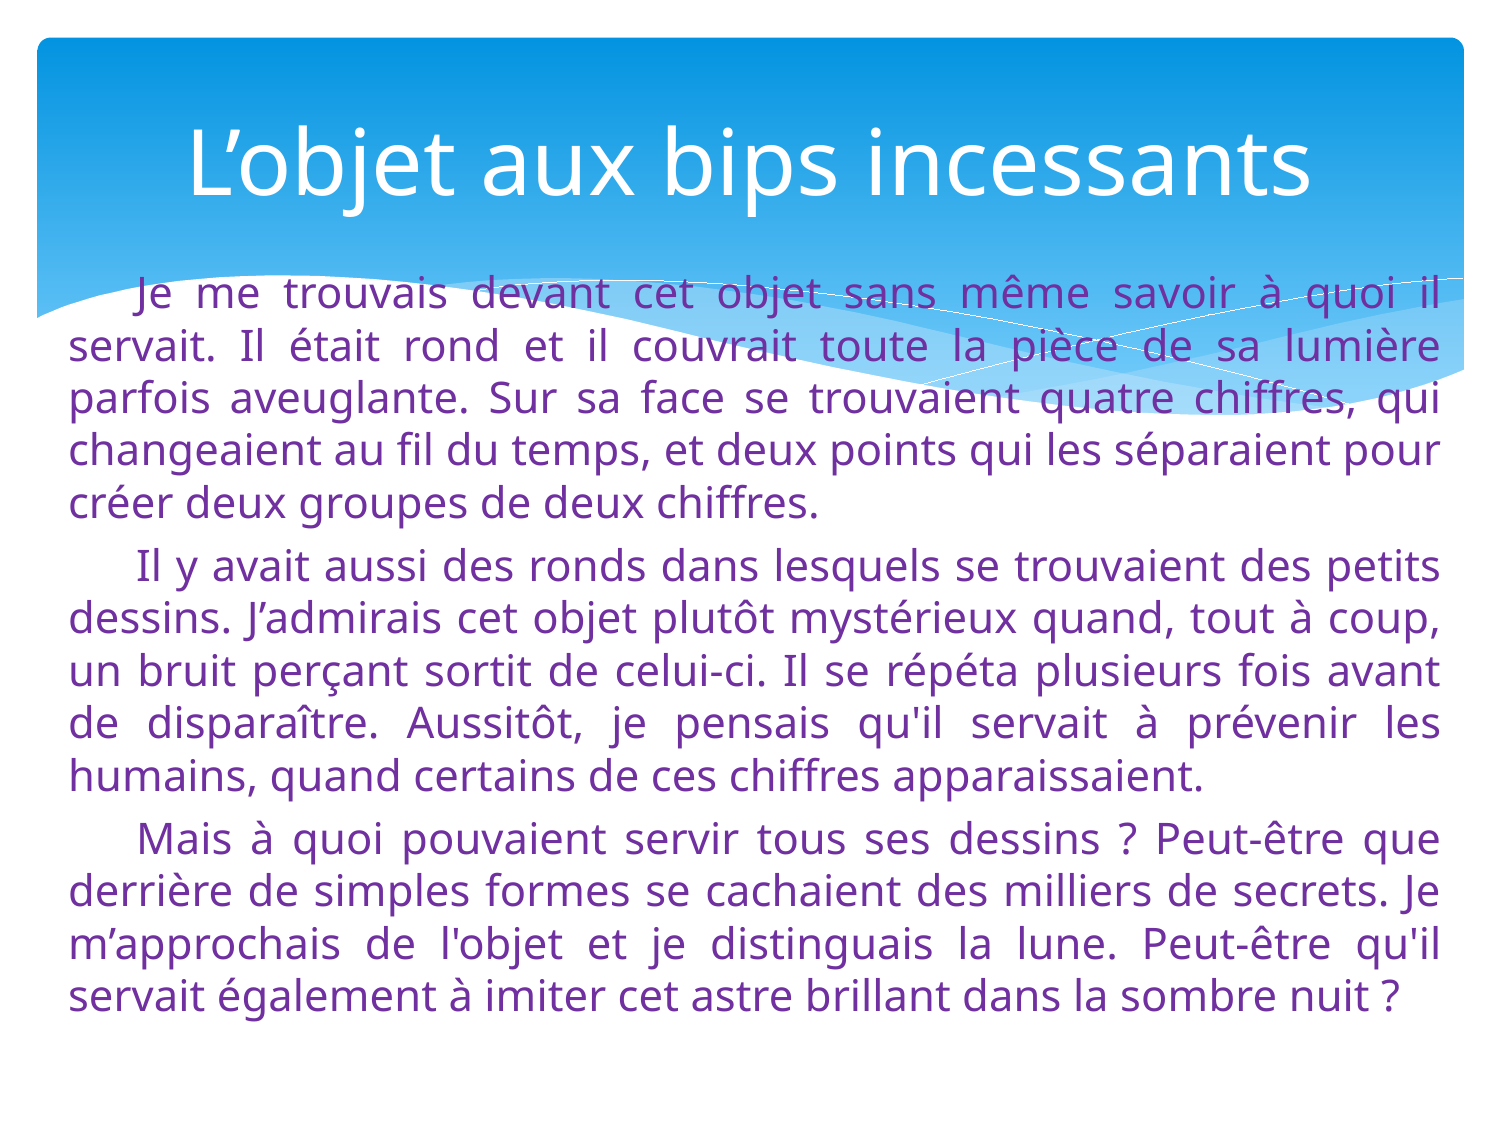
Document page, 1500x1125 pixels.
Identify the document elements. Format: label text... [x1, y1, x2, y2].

title L’objet aux bips incessants [75, 55, 1426, 262]
list Je me trouvais devant cet objet sans même savoir à quoi il servait. Il était rond et il couvrait toute la pièce de sa lumière parfois aveuglante. Sur sa face se trouvaient quatre chiffres, qui changeaient au fil du temps, et deux points qui les séparaient pour créer deux groupes de deux chiffres. Il y avait aussi des ronds dans lesquels se trouvaient des petits dessins. J’admirais cet objet plutôt mystérieux quand, tout à coup, un bruit perçant sortit de celui-ci. Il se répéta plusieurs fois avant de disparaître. Aussitôt, je pensais qu'il servait à prévenir les humains, quand certains de ces chiffres apparaissaient. Mais à quoi pouvaient servir tous ses dessins ? Peut-être que derrière de simples formes se cachaient des milliers de secrets. Je m’approchais de l'objet et je distinguais la lune. Peut-être qu'il servait également à imiter cet astre brillant dans la sombre nuit ? [53, 255, 1459, 1071]
